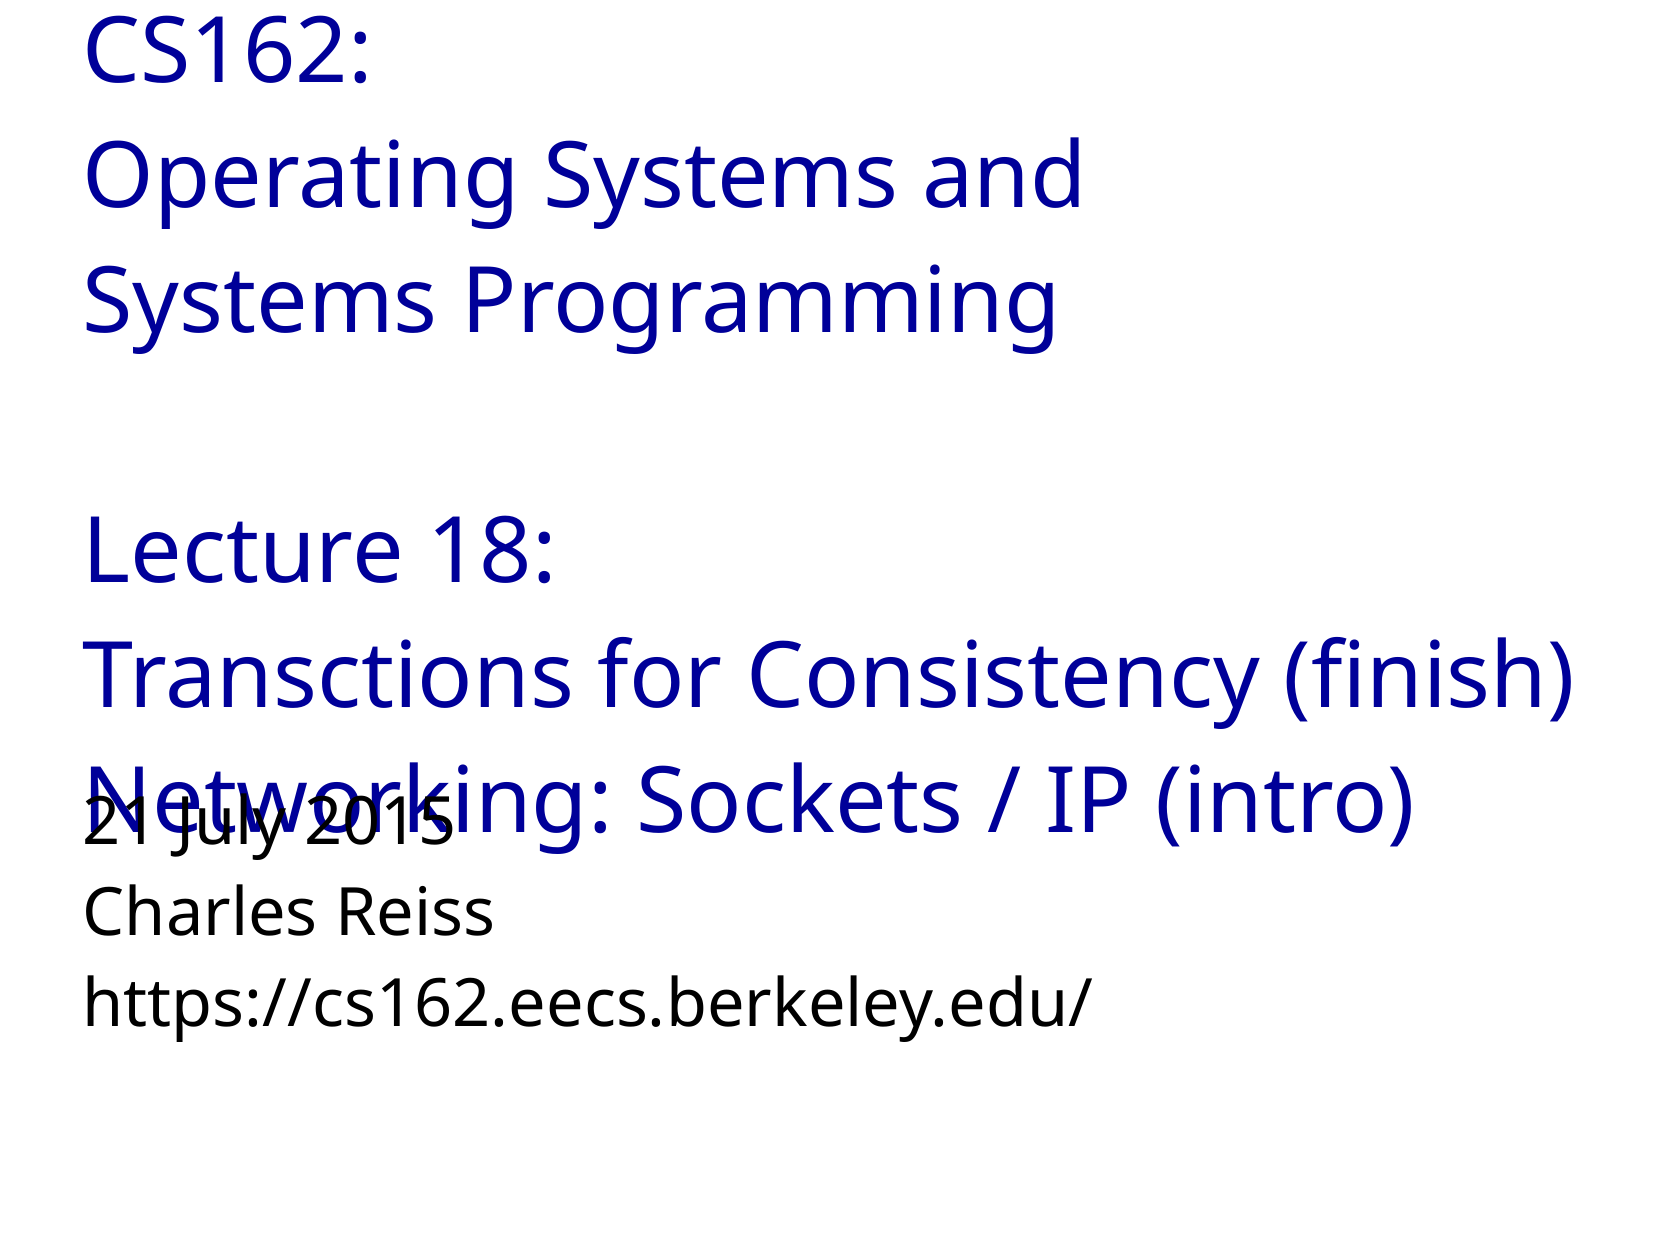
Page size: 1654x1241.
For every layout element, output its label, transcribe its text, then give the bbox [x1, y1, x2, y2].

title CS162: Operating Systems and Systems Programming Lecture 18: Transctions for Consistency (finish) Networking: Sockets / IP (intro) [82, 67, 1636, 777]
subtitle 21 July 2015 Charles Reiss https://cs162.eecs.berkeley.edu/ [82, 797, 1571, 1022]
